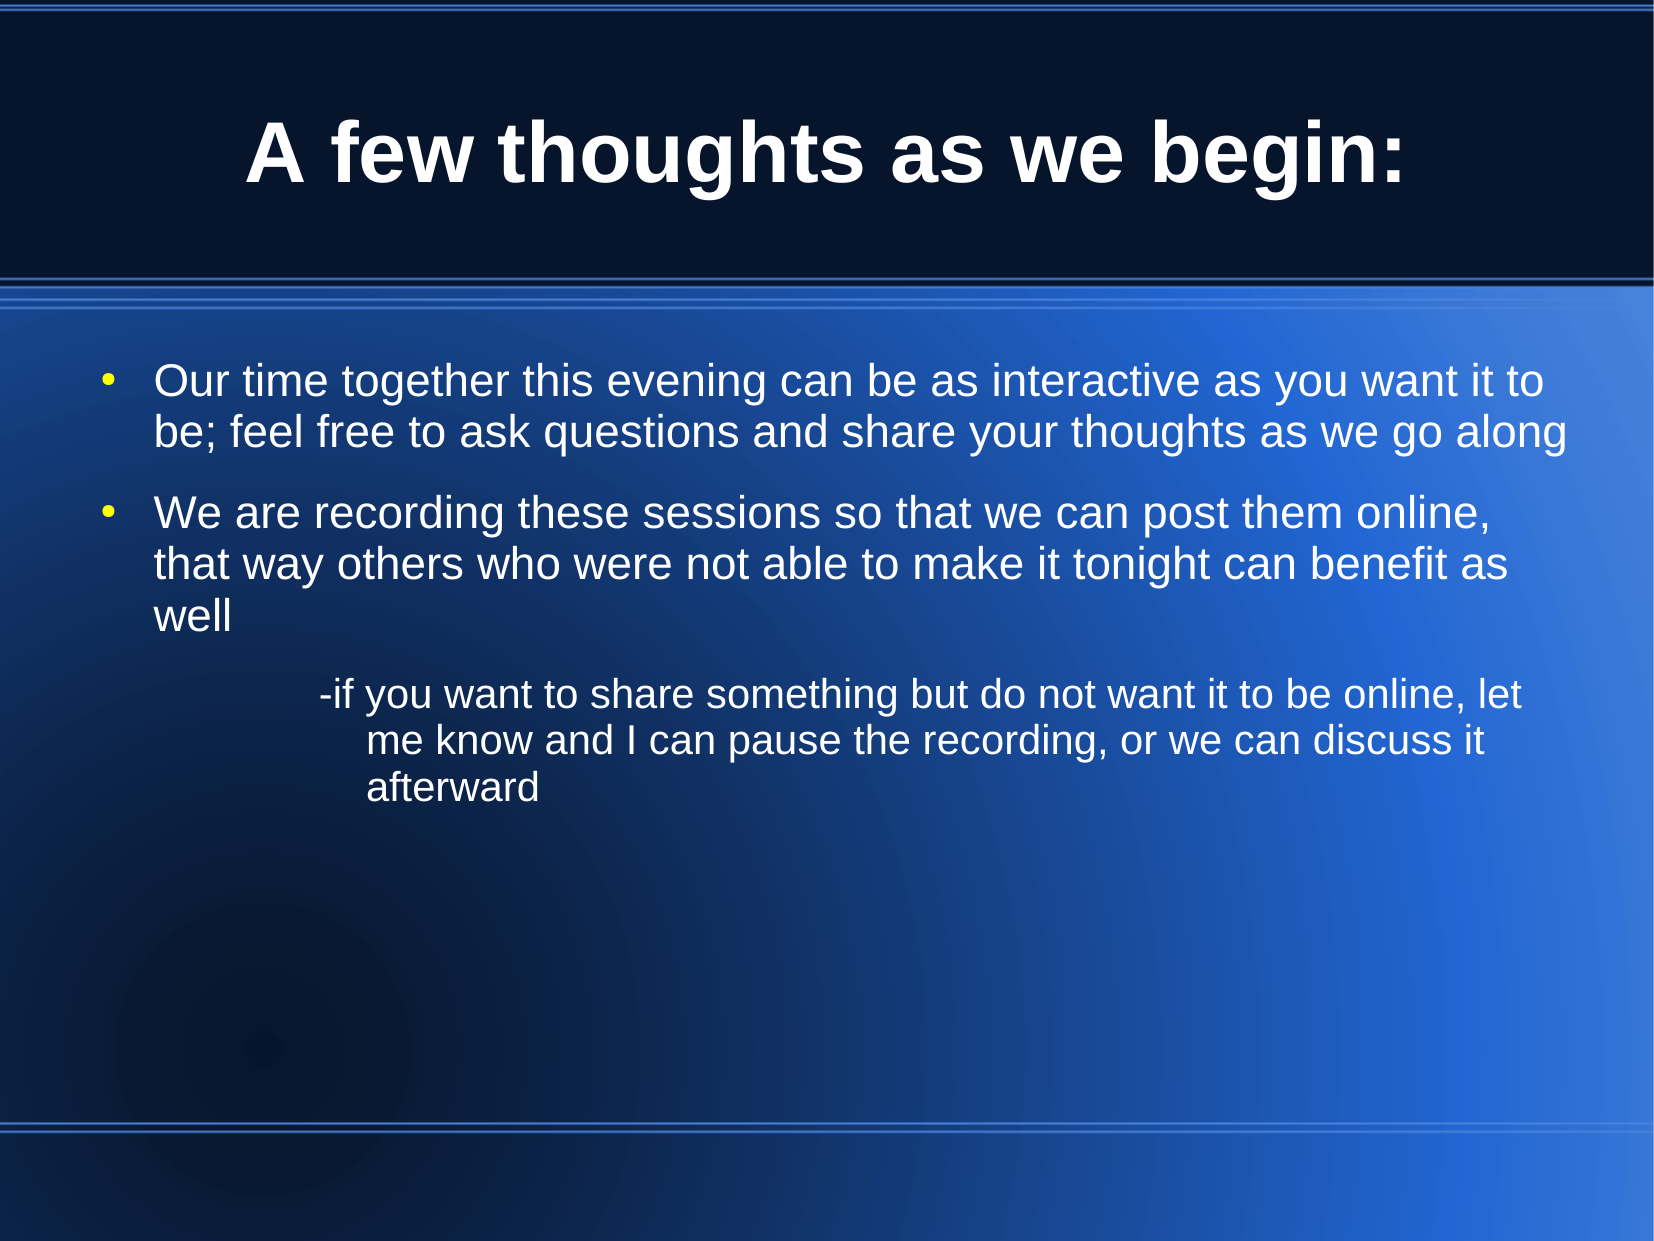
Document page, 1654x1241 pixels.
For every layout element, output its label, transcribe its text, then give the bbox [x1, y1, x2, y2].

list Our time together this evening can be as interactive as you want it to be; feel free to ask questions and share your thoughts as we go along We are recording these sessions so that we can post them online, that way others who were not able to make it tonight can benefit as well -if you want to share something but do not want it to be online, let me know and I can pause the recording, or we can discuss it afterward [82, 355, 1571, 1058]
title A few thoughts as we begin: [82, 49, 1571, 257]
picture [0, 0, 1654, 1241]
